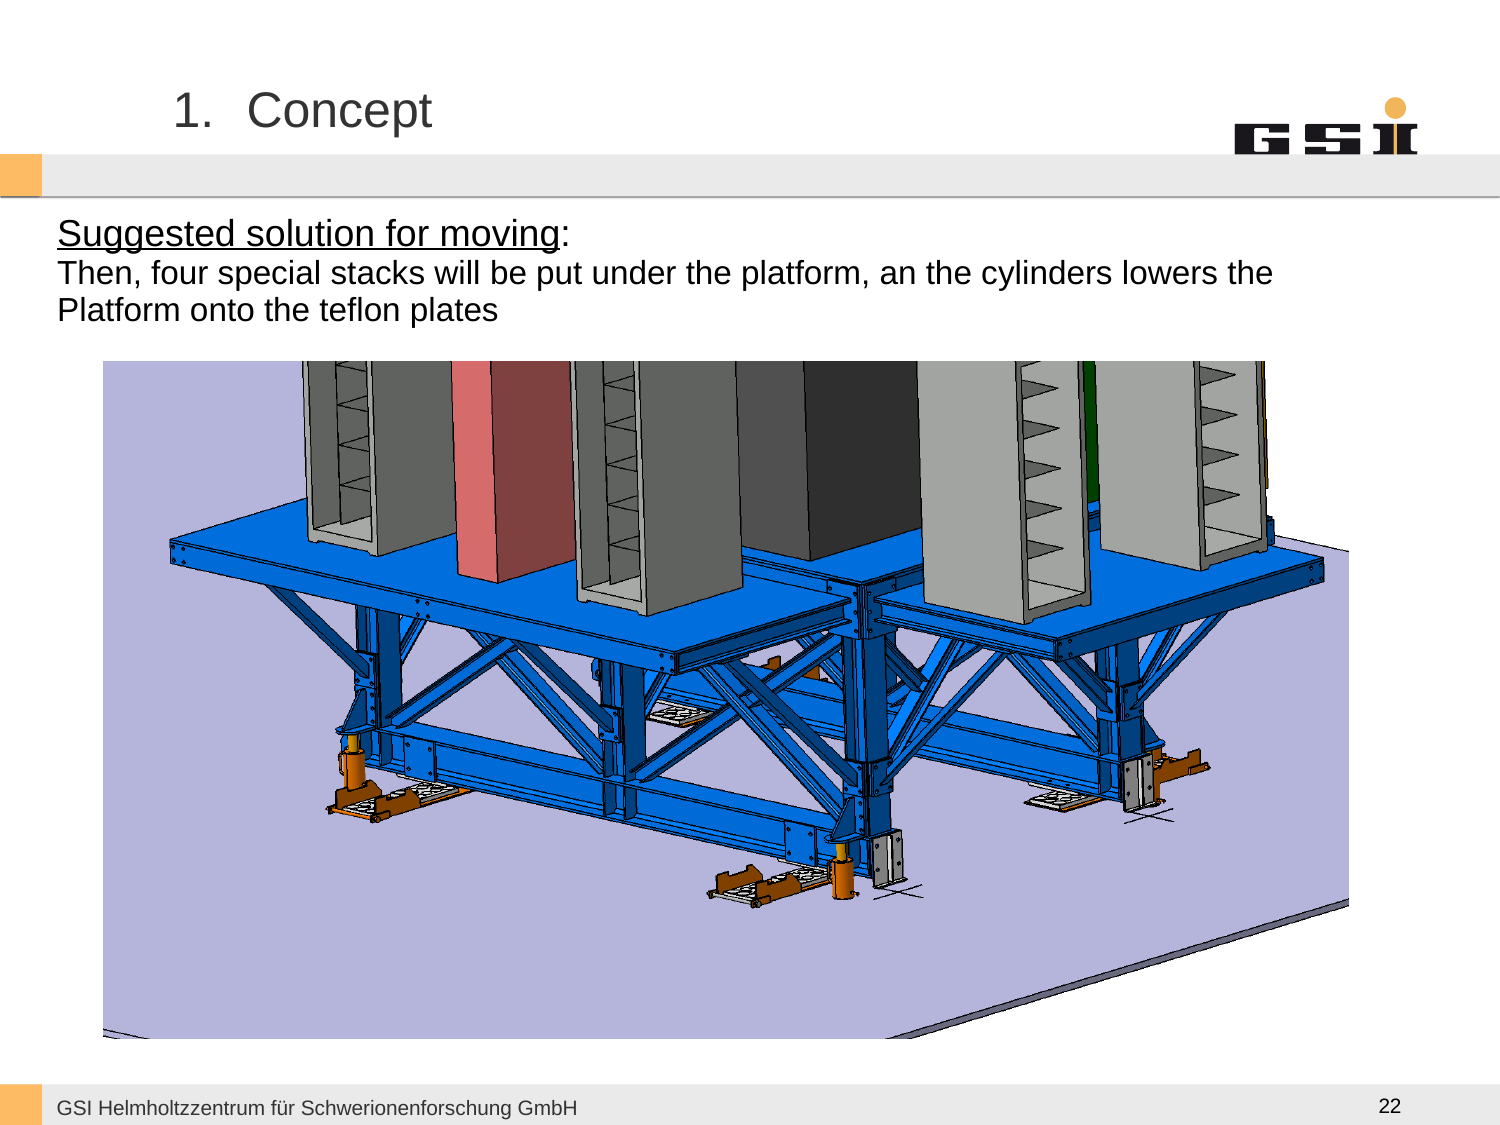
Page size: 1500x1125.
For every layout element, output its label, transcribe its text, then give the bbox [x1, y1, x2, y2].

title 1. Concept [137, 45, 1054, 175]
picture [103, 361, 1349, 1039]
picture [1233, 95, 1419, 154]
text_box Suggested solution for moving: Then, four special stacks will be put under the platform, an the cylinders lowers the Platform onto the teflon plates [42, 204, 1500, 430]
